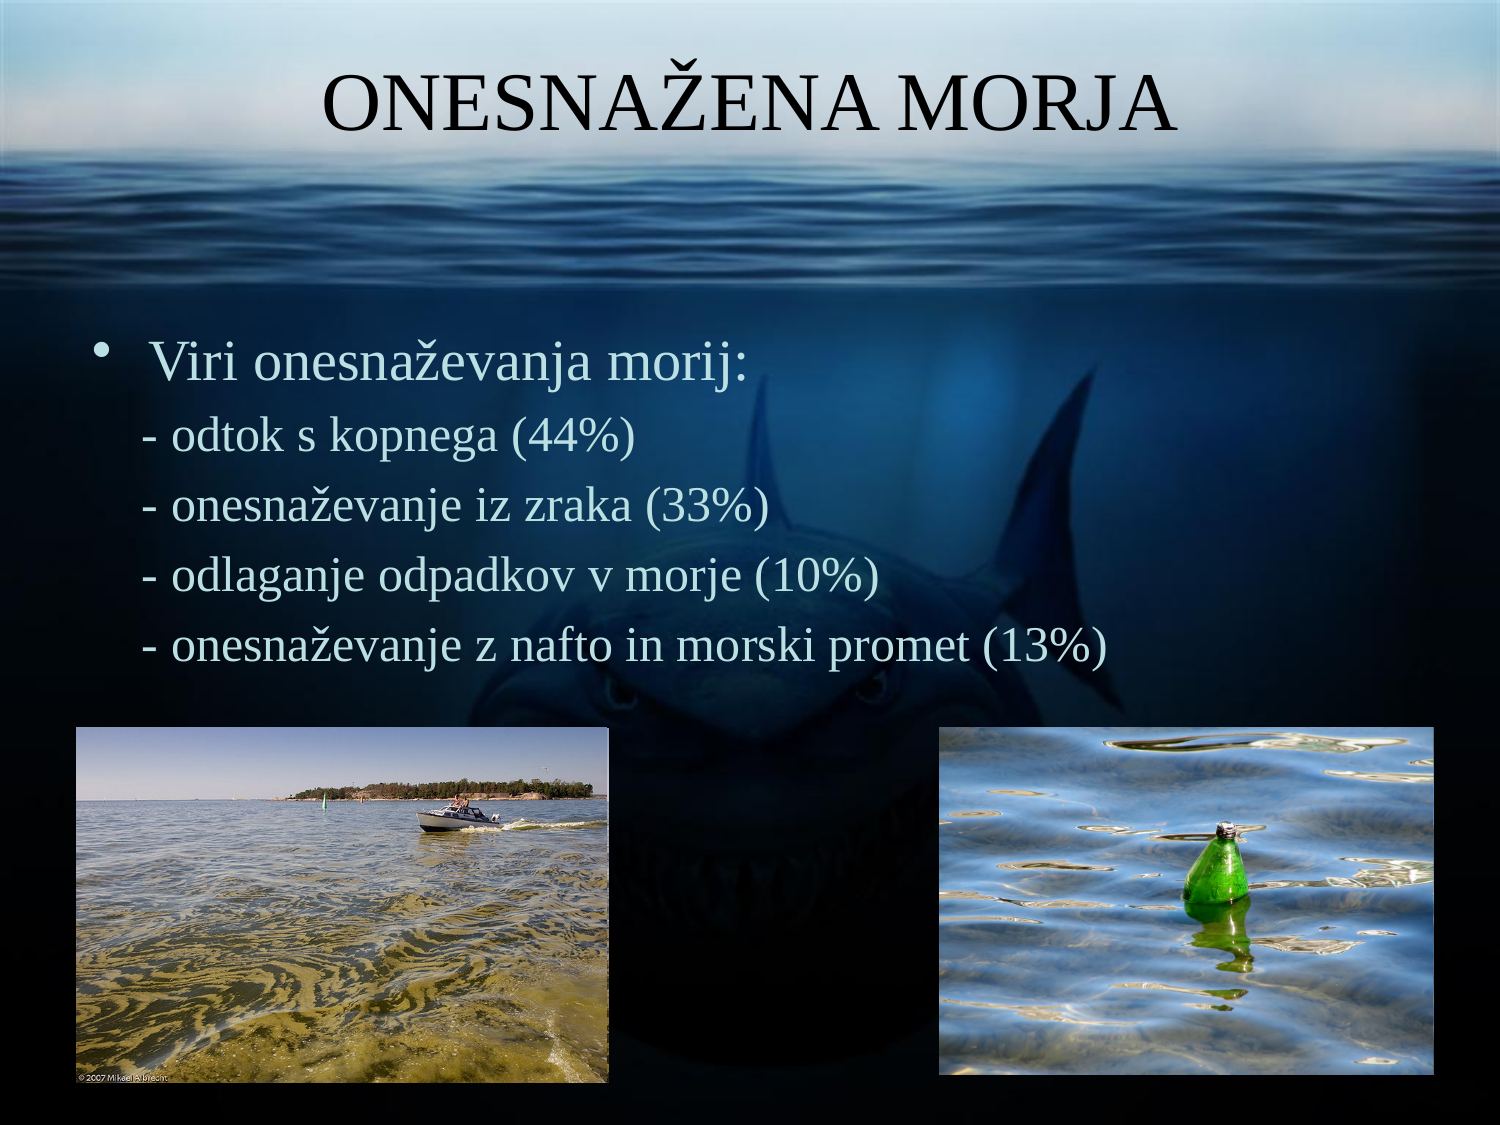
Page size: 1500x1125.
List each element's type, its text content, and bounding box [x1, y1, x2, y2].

title ONESNAŽENA MORJA [75, 45, 1425, 149]
list Viri onesnaževanja morij: - odtok s kopnega (44%) - onesnaževanje iz zraka (33%) - odlaganje odpadkov v morje (10%) - onesnaževanje z nafto in morski promet (13%) [76, 314, 1427, 1041]
picture [0, 0, 1500, 1125]
